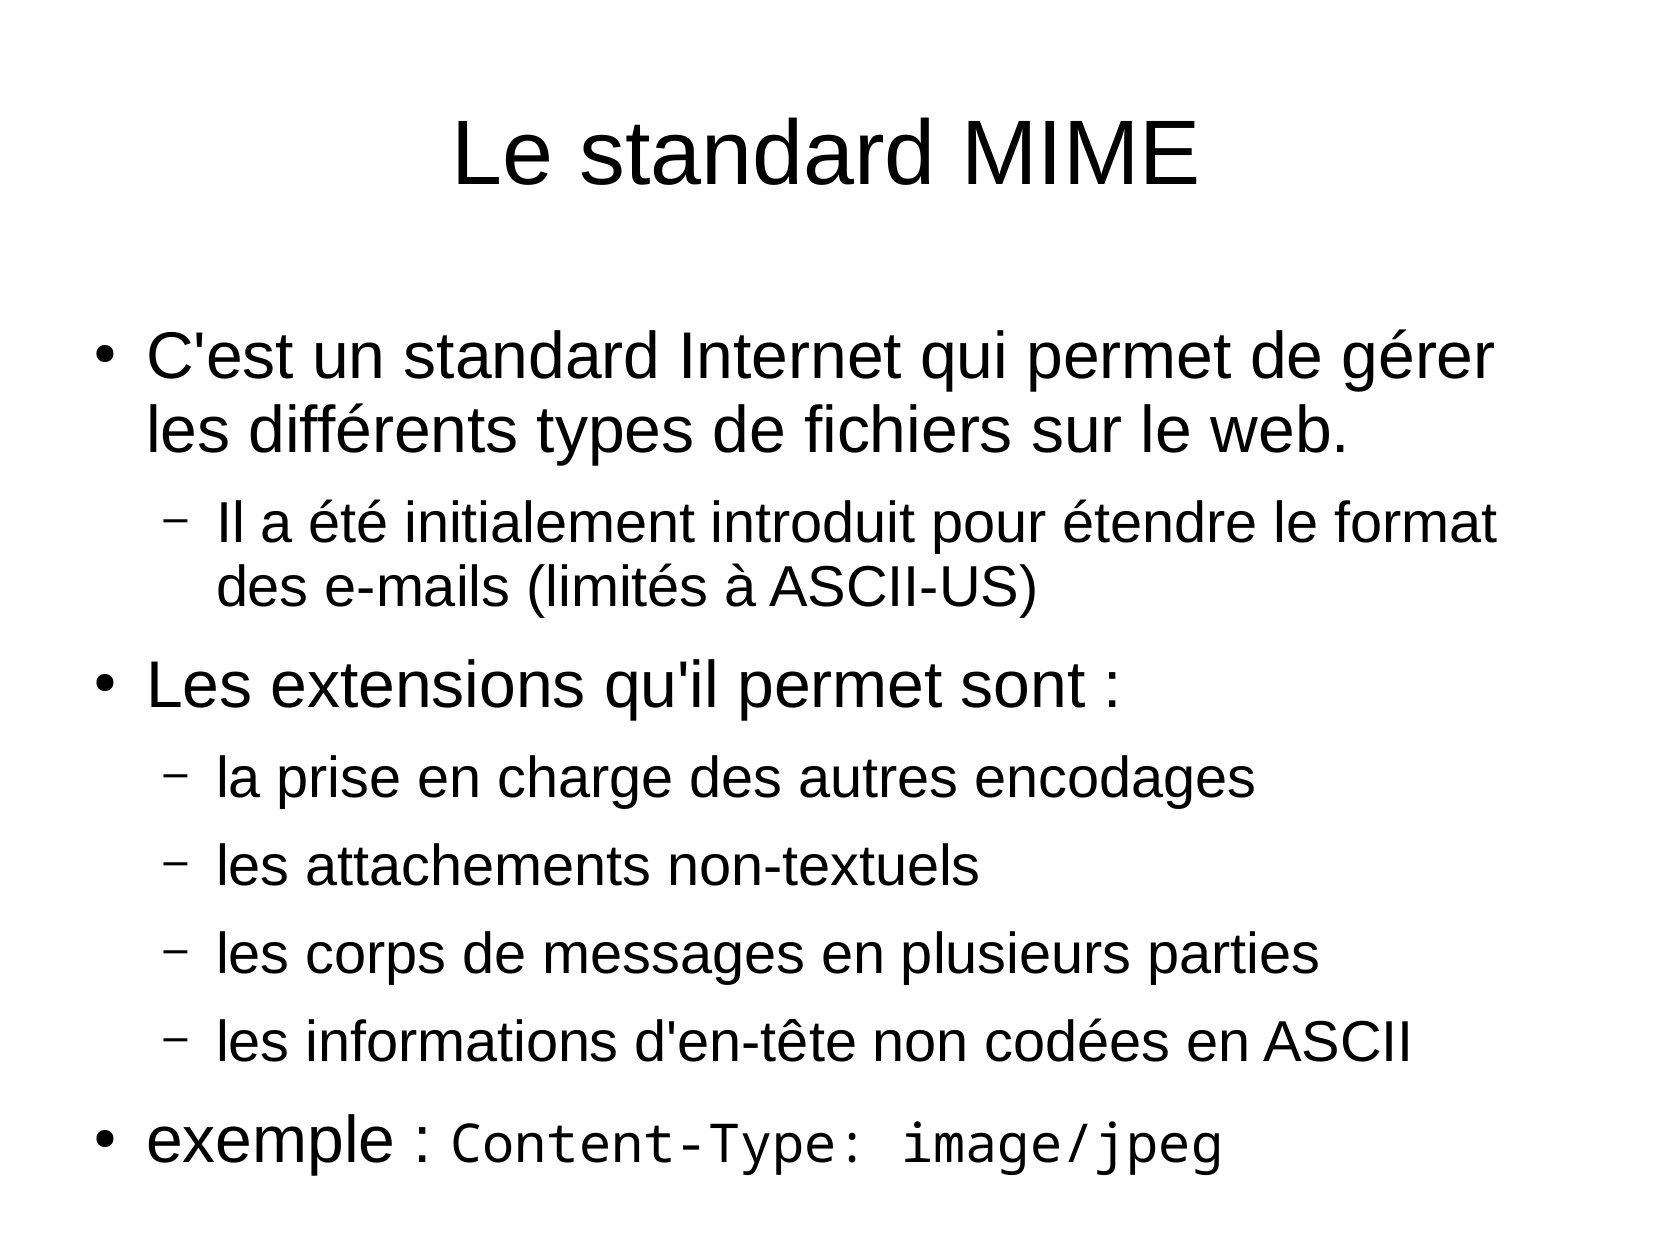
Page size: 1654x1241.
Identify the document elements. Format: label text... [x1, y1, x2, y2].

list C'est un standard Internet qui permet de gérer les différents types de fichiers sur le web. Il a été initialement introduit pour étendre le format des e-mails (limités à ASCII-US) Les extensions qu'il permet sont : la prise en charge des autres encodages les attachements non-textuels les corps de messages en plusieurs parties les informations d'en-tête non codées en ASCII exemple : Content-Type: image/jpeg [75, 318, 1595, 1180]
title Le standard MIME [82, 49, 1571, 257]
